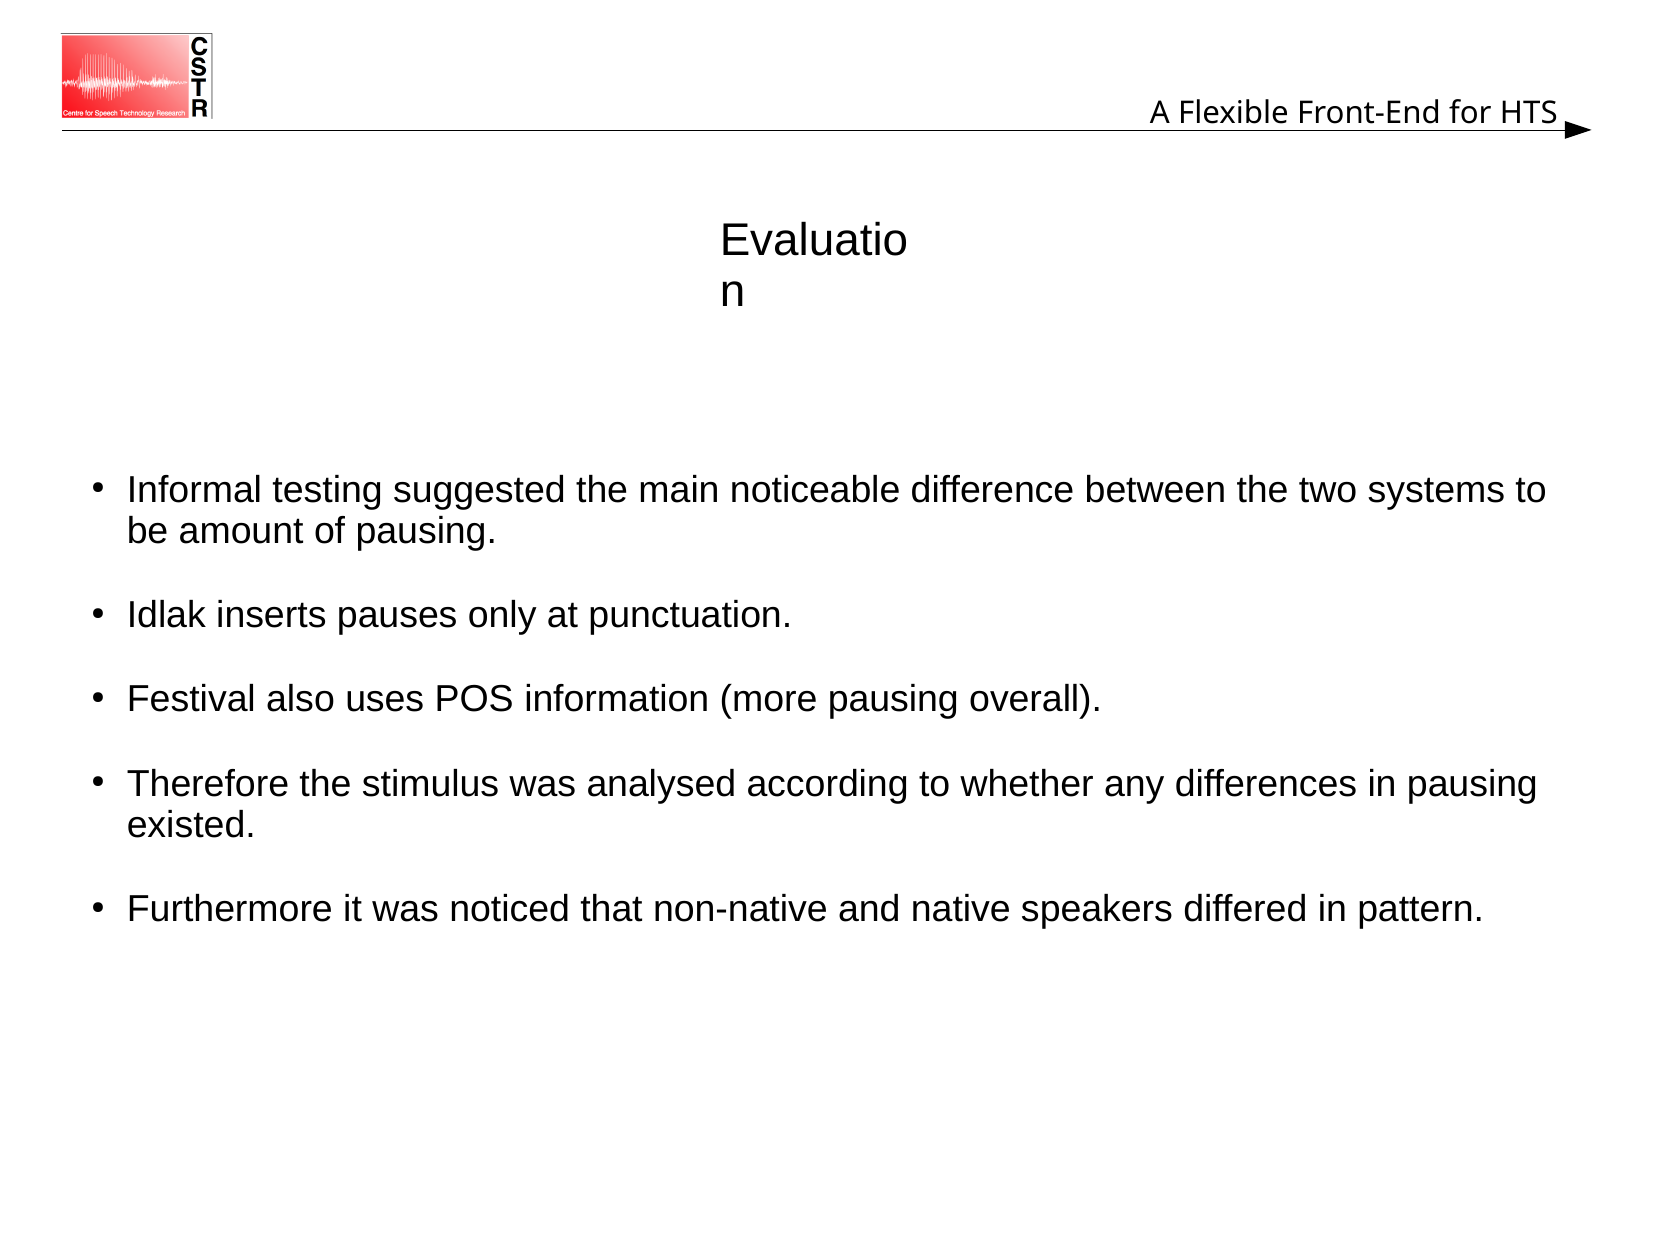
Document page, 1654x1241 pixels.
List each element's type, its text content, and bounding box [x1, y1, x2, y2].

text_box Evaluation [705, 206, 949, 273]
picture [60, 32, 213, 119]
text_box A Flexible Front-End for HTS [1135, 82, 1571, 141]
text_box Informal testing suggested the main noticeable difference between the two systems to be amount of pausing. Idlak inserts pauses only at punctuation. Festival also uses POS information (more pausing overall). Therefore the stimulus was analysed according to whether any differences in pausing existed. Furthermore it was noticed that non-native and native speakers differed in pattern. [76, 460, 1595, 938]
